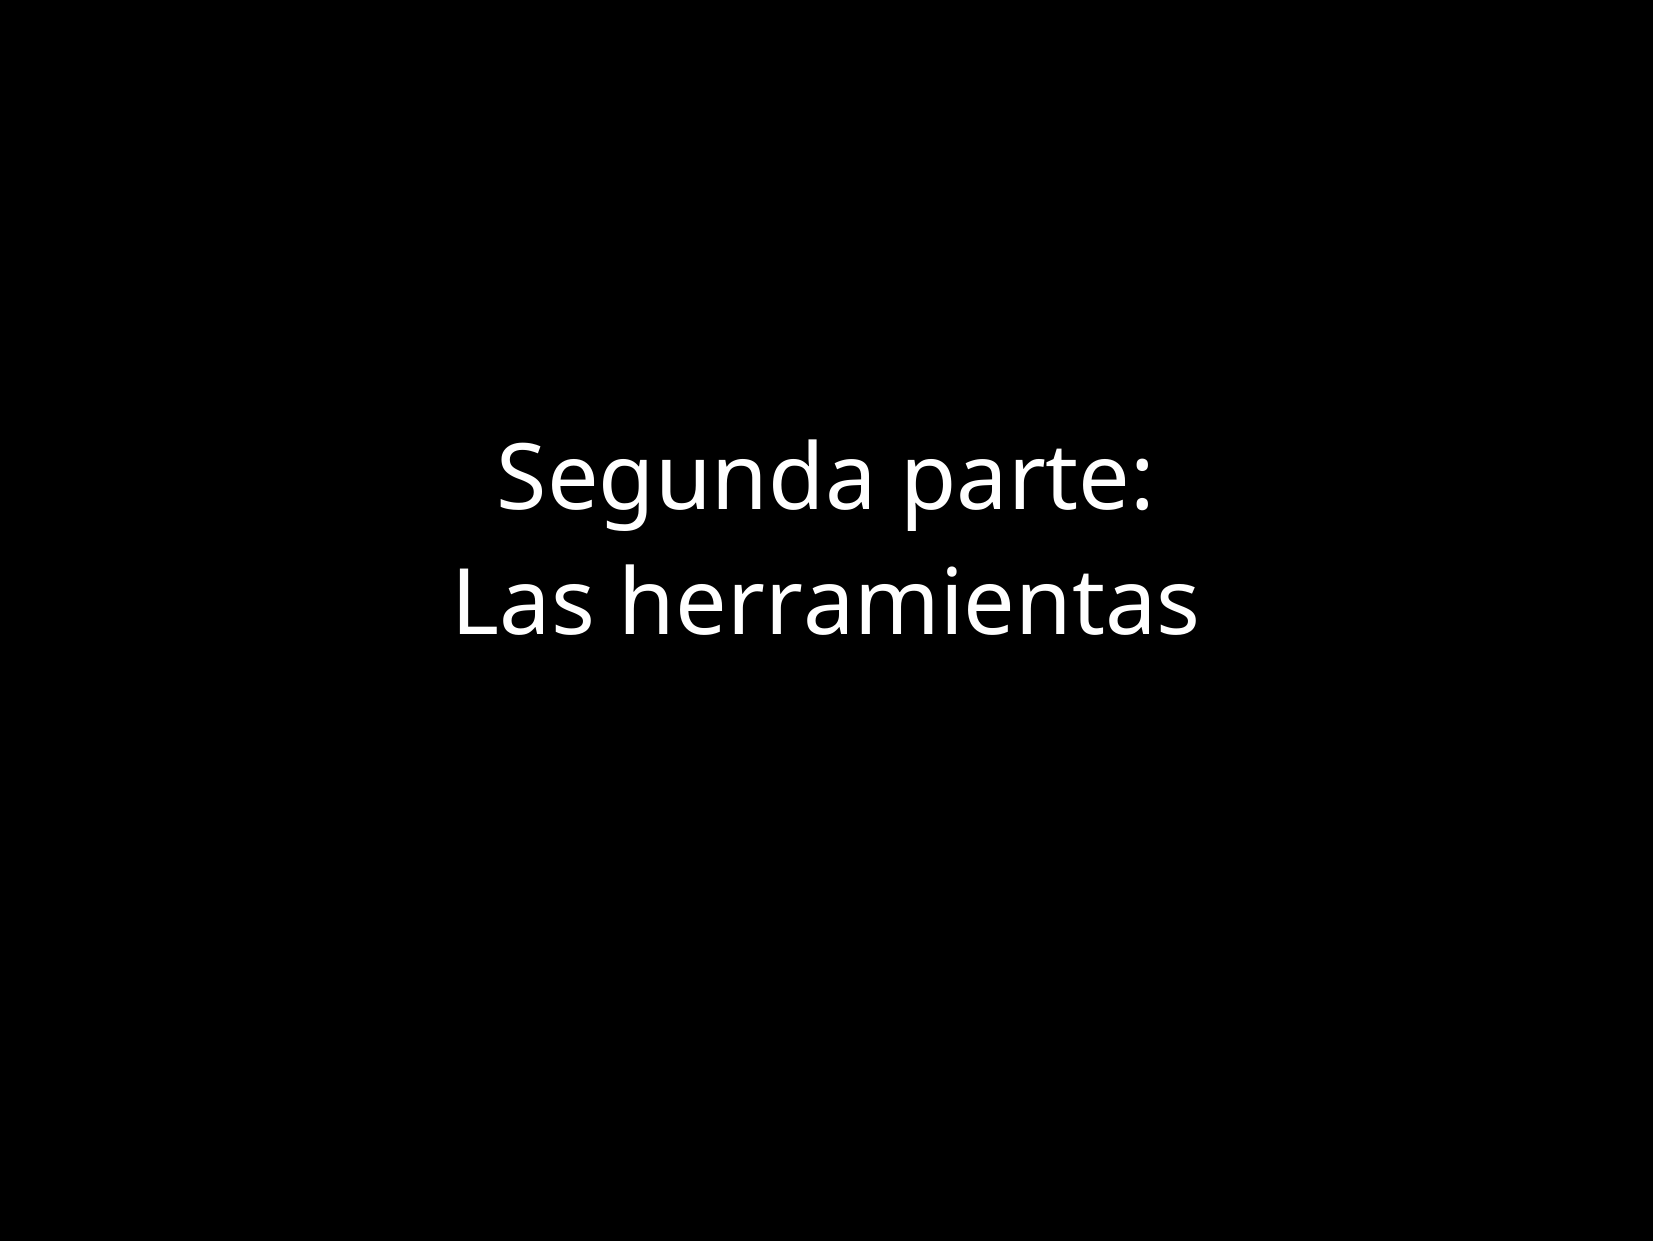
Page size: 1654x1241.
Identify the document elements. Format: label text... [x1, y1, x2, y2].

title Segunda parte: Las herramientas [82, 393, 1571, 681]
